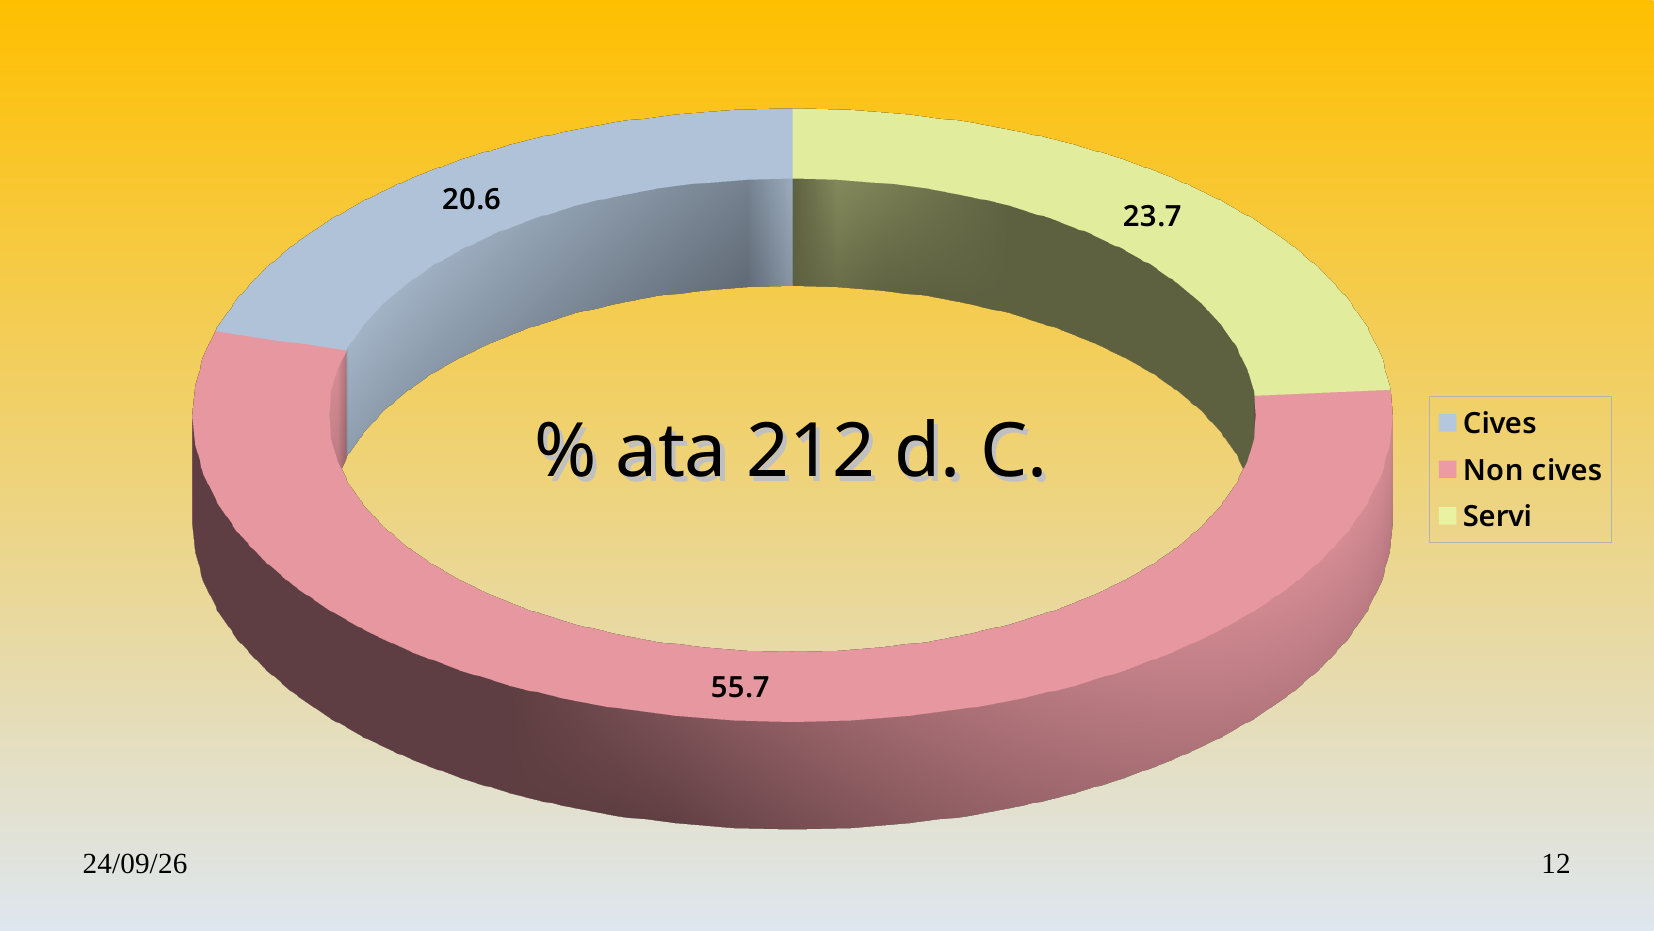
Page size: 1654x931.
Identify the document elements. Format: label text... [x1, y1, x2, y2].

text_box % ata 212 d. C. [466, 389, 1117, 616]
chart [155, 82, 1625, 857]
